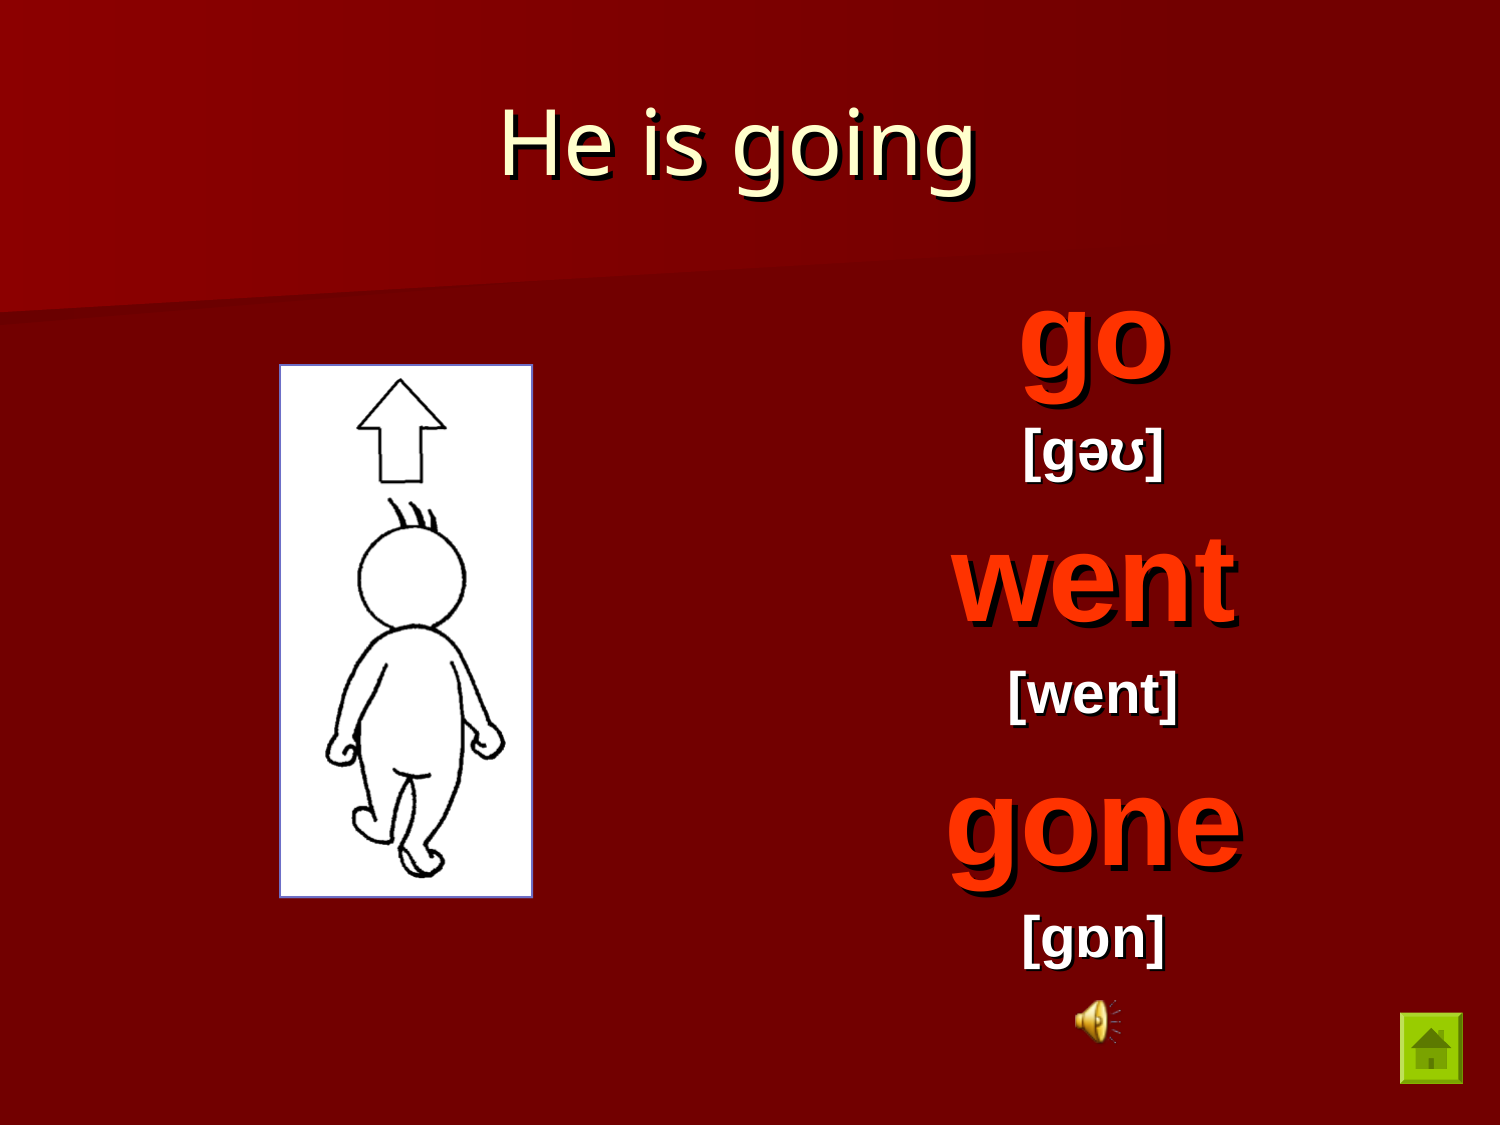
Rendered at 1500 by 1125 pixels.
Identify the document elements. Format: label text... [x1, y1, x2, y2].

picture [278, 363, 534, 899]
picture [1074, 999, 1126, 1051]
list go [gəʊ] went [went] gone [gɒn] [762, 262, 1426, 1000]
title He is going [75, 45, 1426, 233]
text_box [1401, 1012, 1463, 1084]
